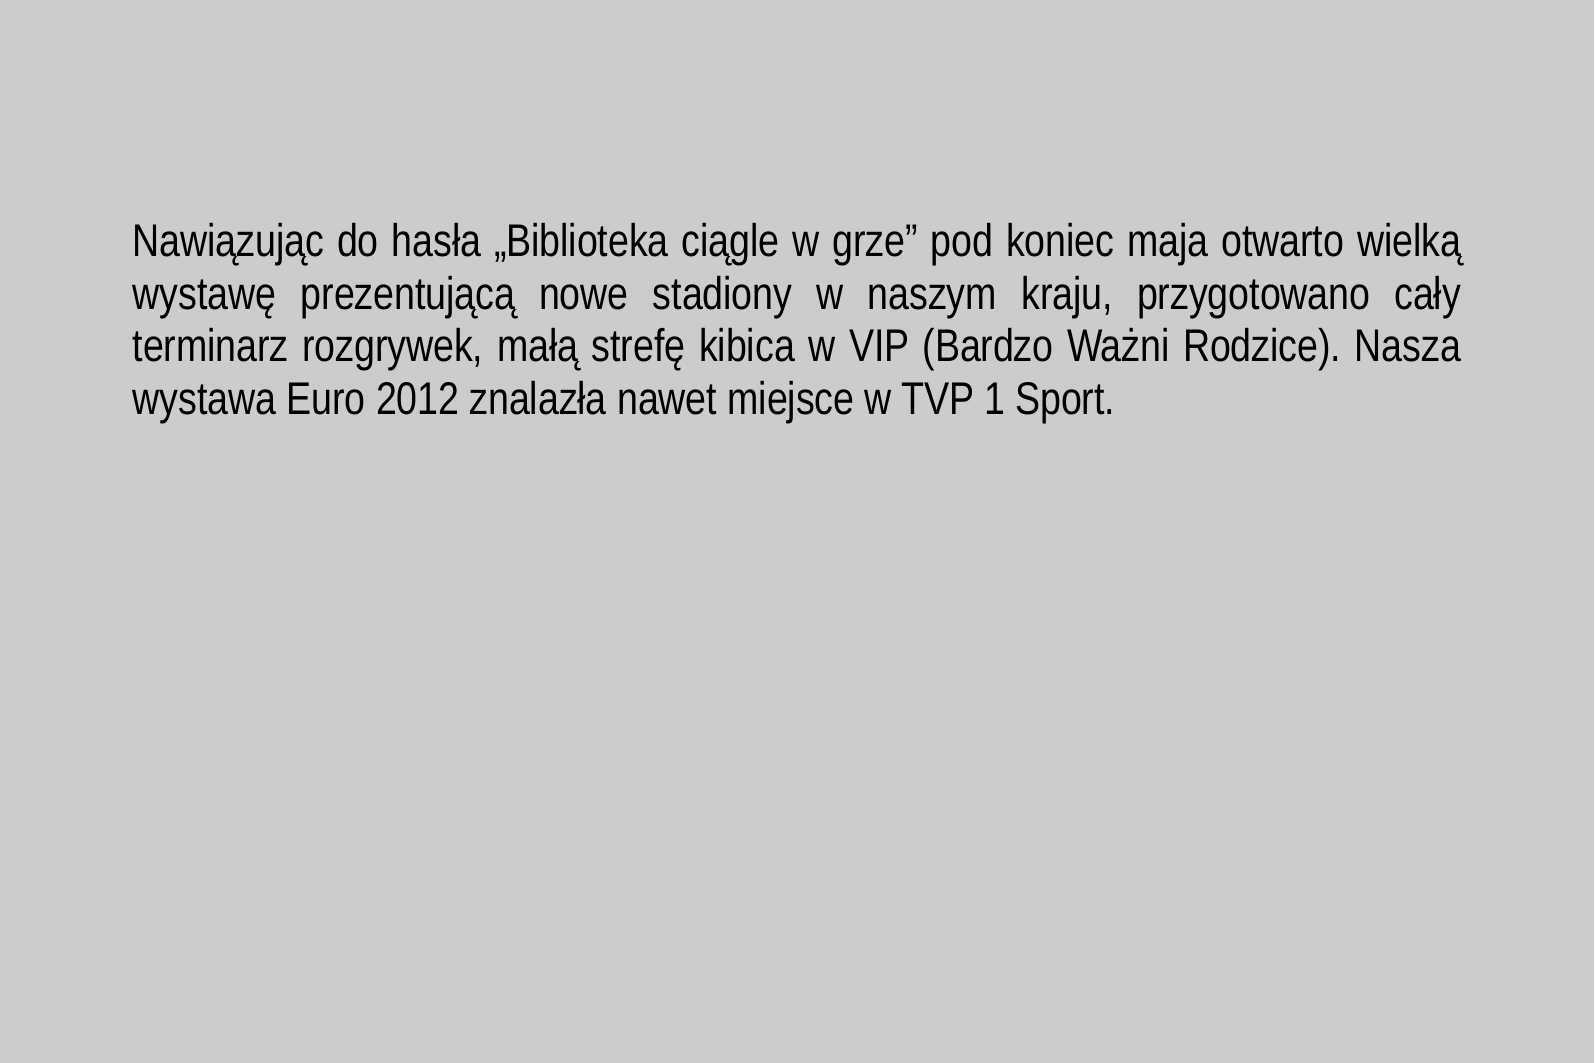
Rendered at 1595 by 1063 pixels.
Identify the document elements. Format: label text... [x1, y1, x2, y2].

text_box Nawiązując do hasła „Biblioteka ciągle w grze” pod koniec maja otwarto wielką wystawę prezentującą nowe stadiony w naszym kraju, przygotowano cały terminarz rozgrywek, małą strefę kibica w VIP (Bardzo Ważni Rodzice). Nasza wystawa Euro 2012 znalazła nawet miejsce w TVP 1 Sport. [118, 206, 1477, 430]
